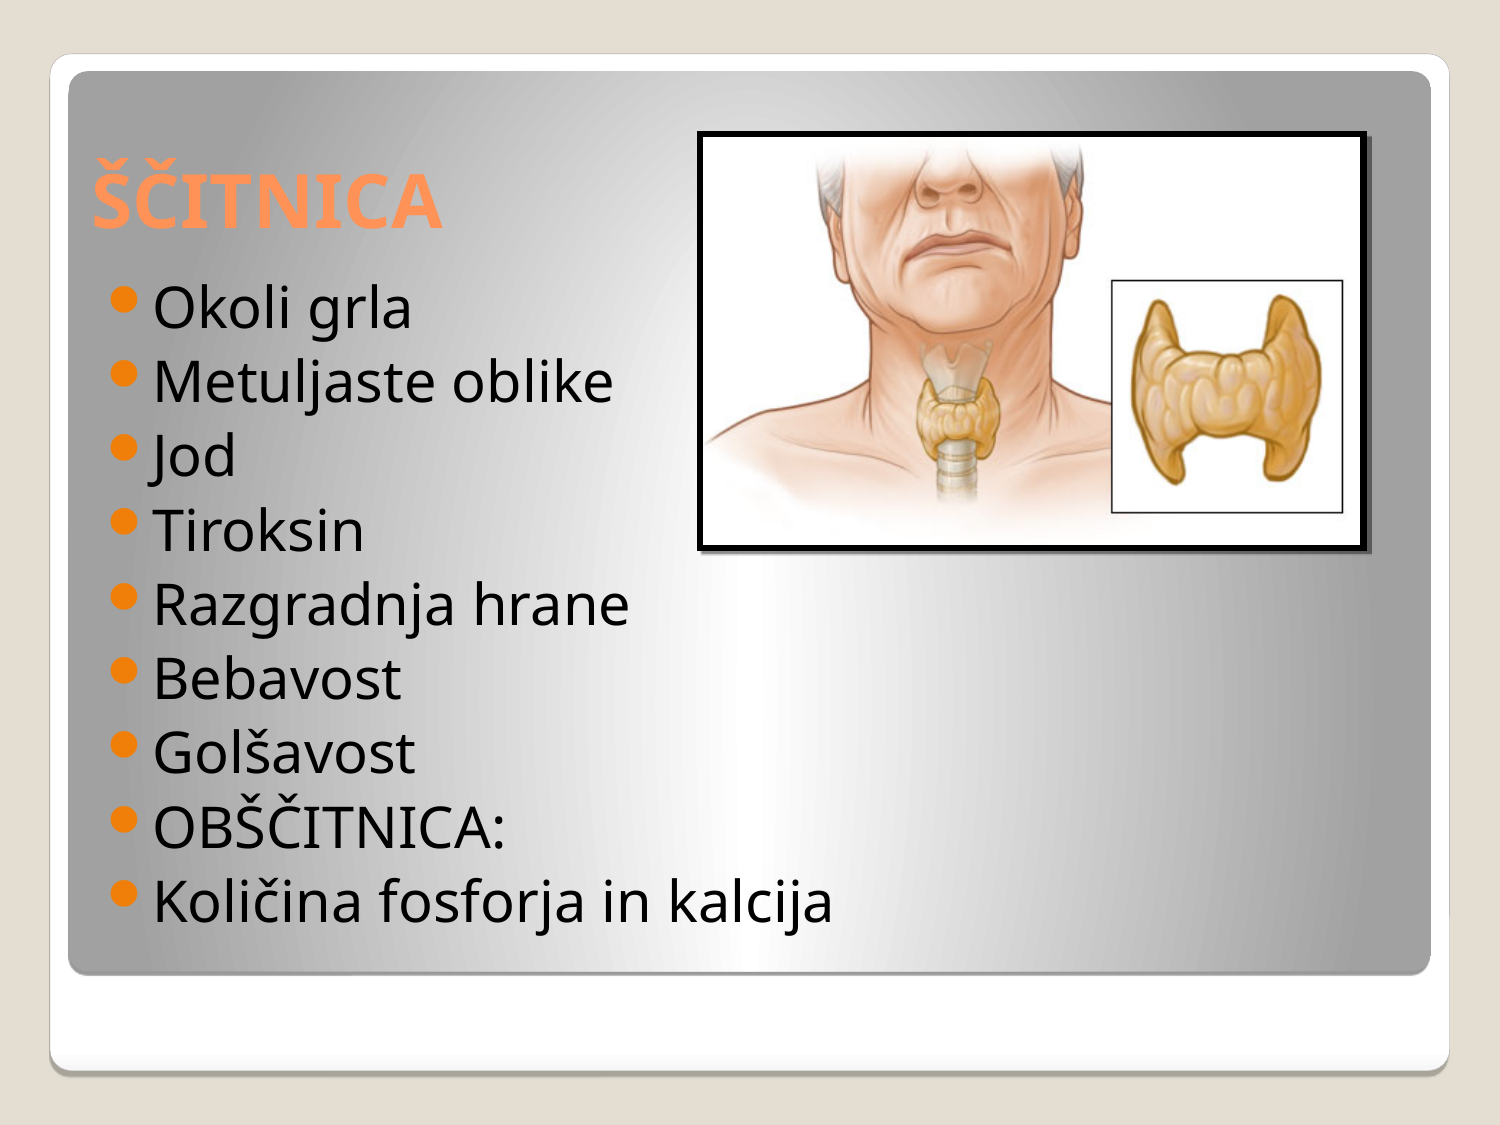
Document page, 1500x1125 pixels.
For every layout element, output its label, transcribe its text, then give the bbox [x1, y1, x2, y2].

picture [702, 137, 1361, 546]
title ŠČITNICA [76, 78, 1420, 251]
list Okoli grla Metuljaste oblike Jod Tiroksin Razgradnja hrane Bebavost Golšavost OBŠČITNICA: Količina fosforja in kalcija [76, 255, 1420, 943]
